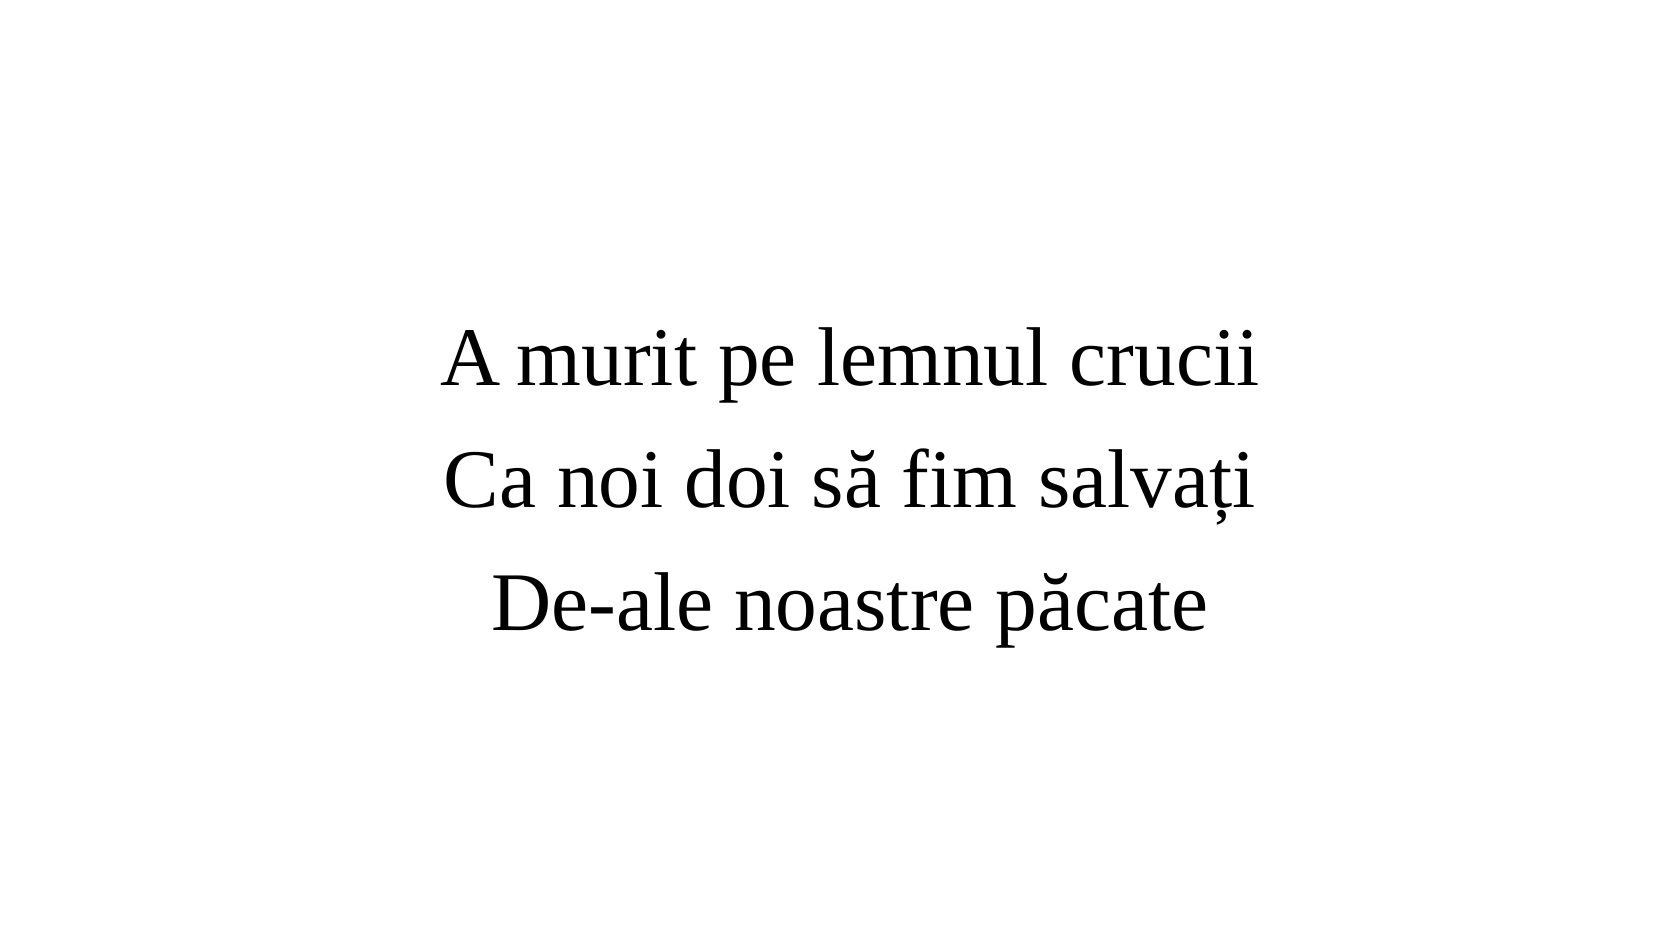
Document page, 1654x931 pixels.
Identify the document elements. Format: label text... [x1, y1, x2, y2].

subtitle A murit pe lemnul crucii Ca noi doi să fim salvați De-ale noastre păcate [200, 300, 1501, 650]
